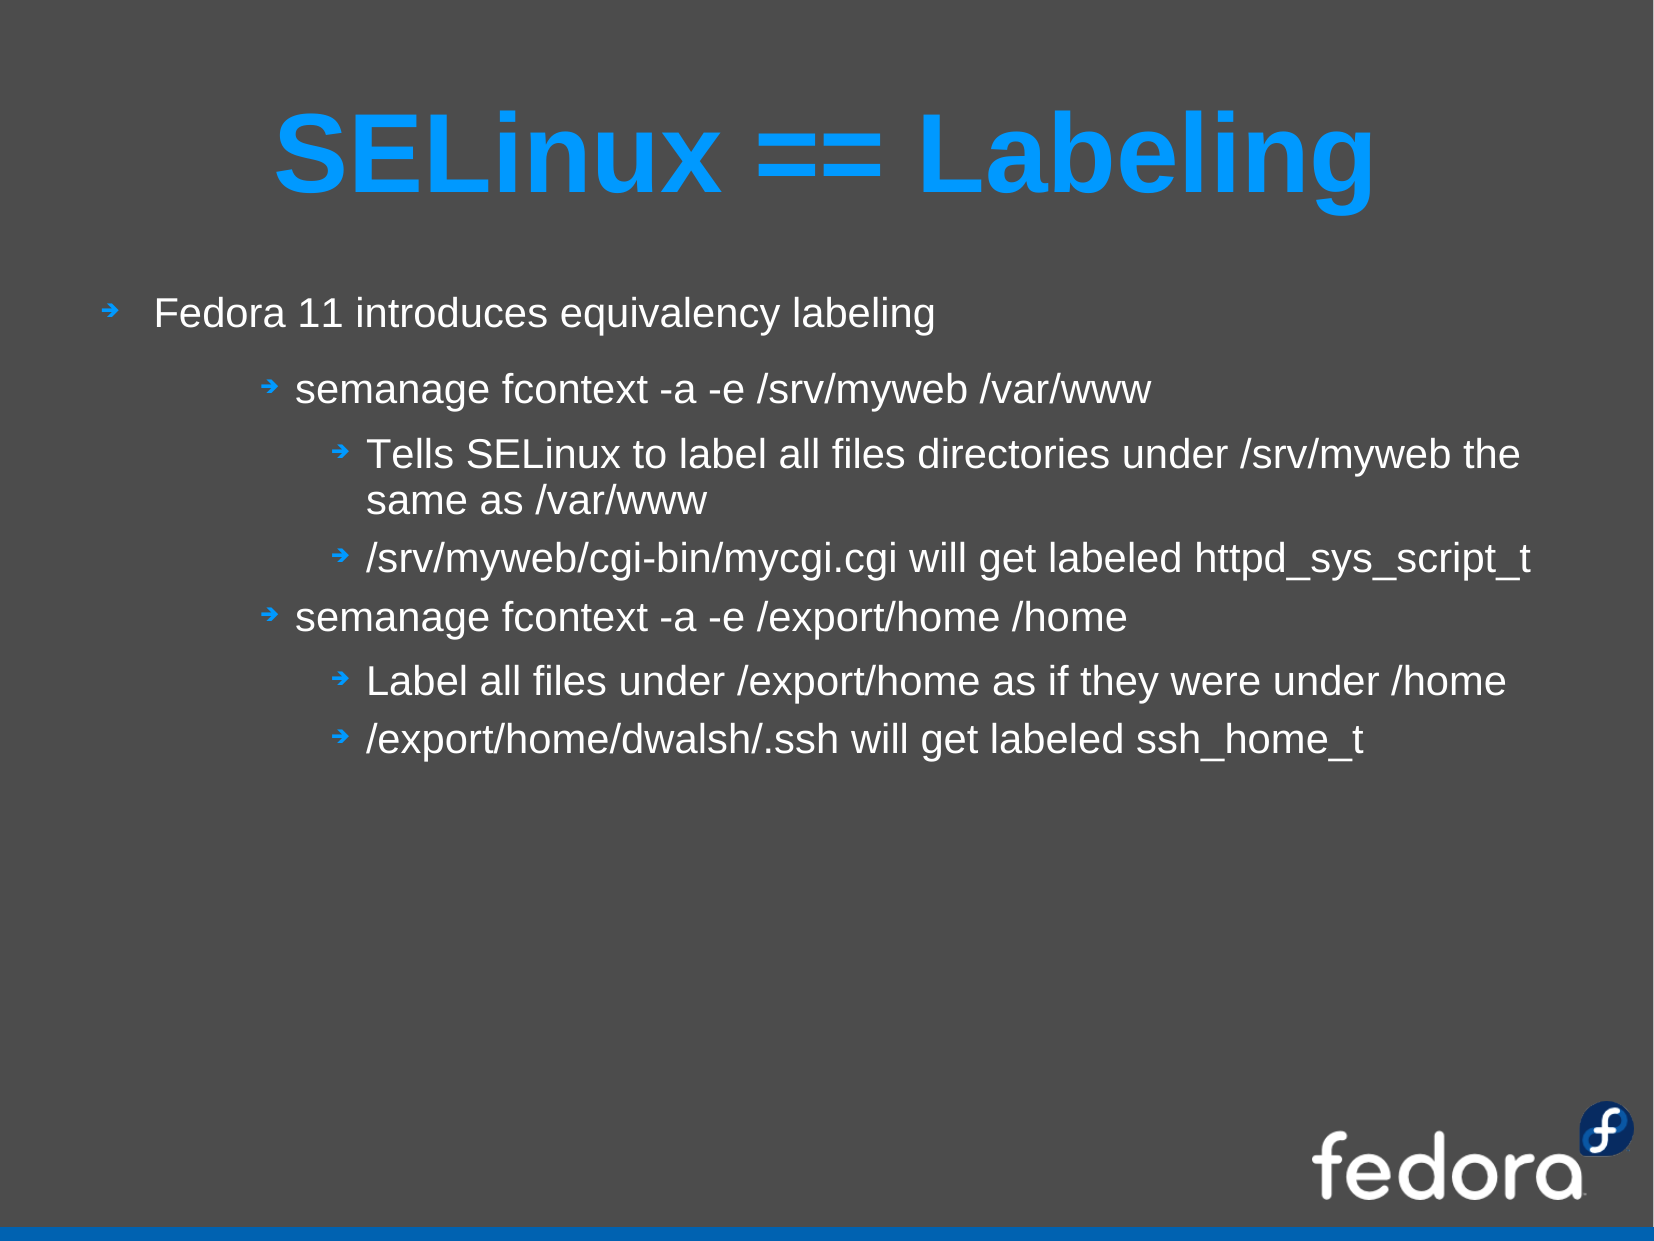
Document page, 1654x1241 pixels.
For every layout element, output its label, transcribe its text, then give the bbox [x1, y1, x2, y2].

picture [1312, 1101, 1634, 1200]
list Fedora 11 introduces equivalency labeling semanage fcontext -a -e /srv/myweb /var/www Tells SELinux to label all files directories under /srv/myweb the same as /var/www /srv/myweb/cgi-bin/mycgi.cgi will get labeled httpd_sys_script_t semanage fcontext -a -e /export/home /home Label all files under /export/home as if they were under /home /export/home/dwalsh/.ssh will get labeled ssh_home_t [82, 290, 1571, 1094]
title SELinux == Labeling [82, 49, 1571, 257]
